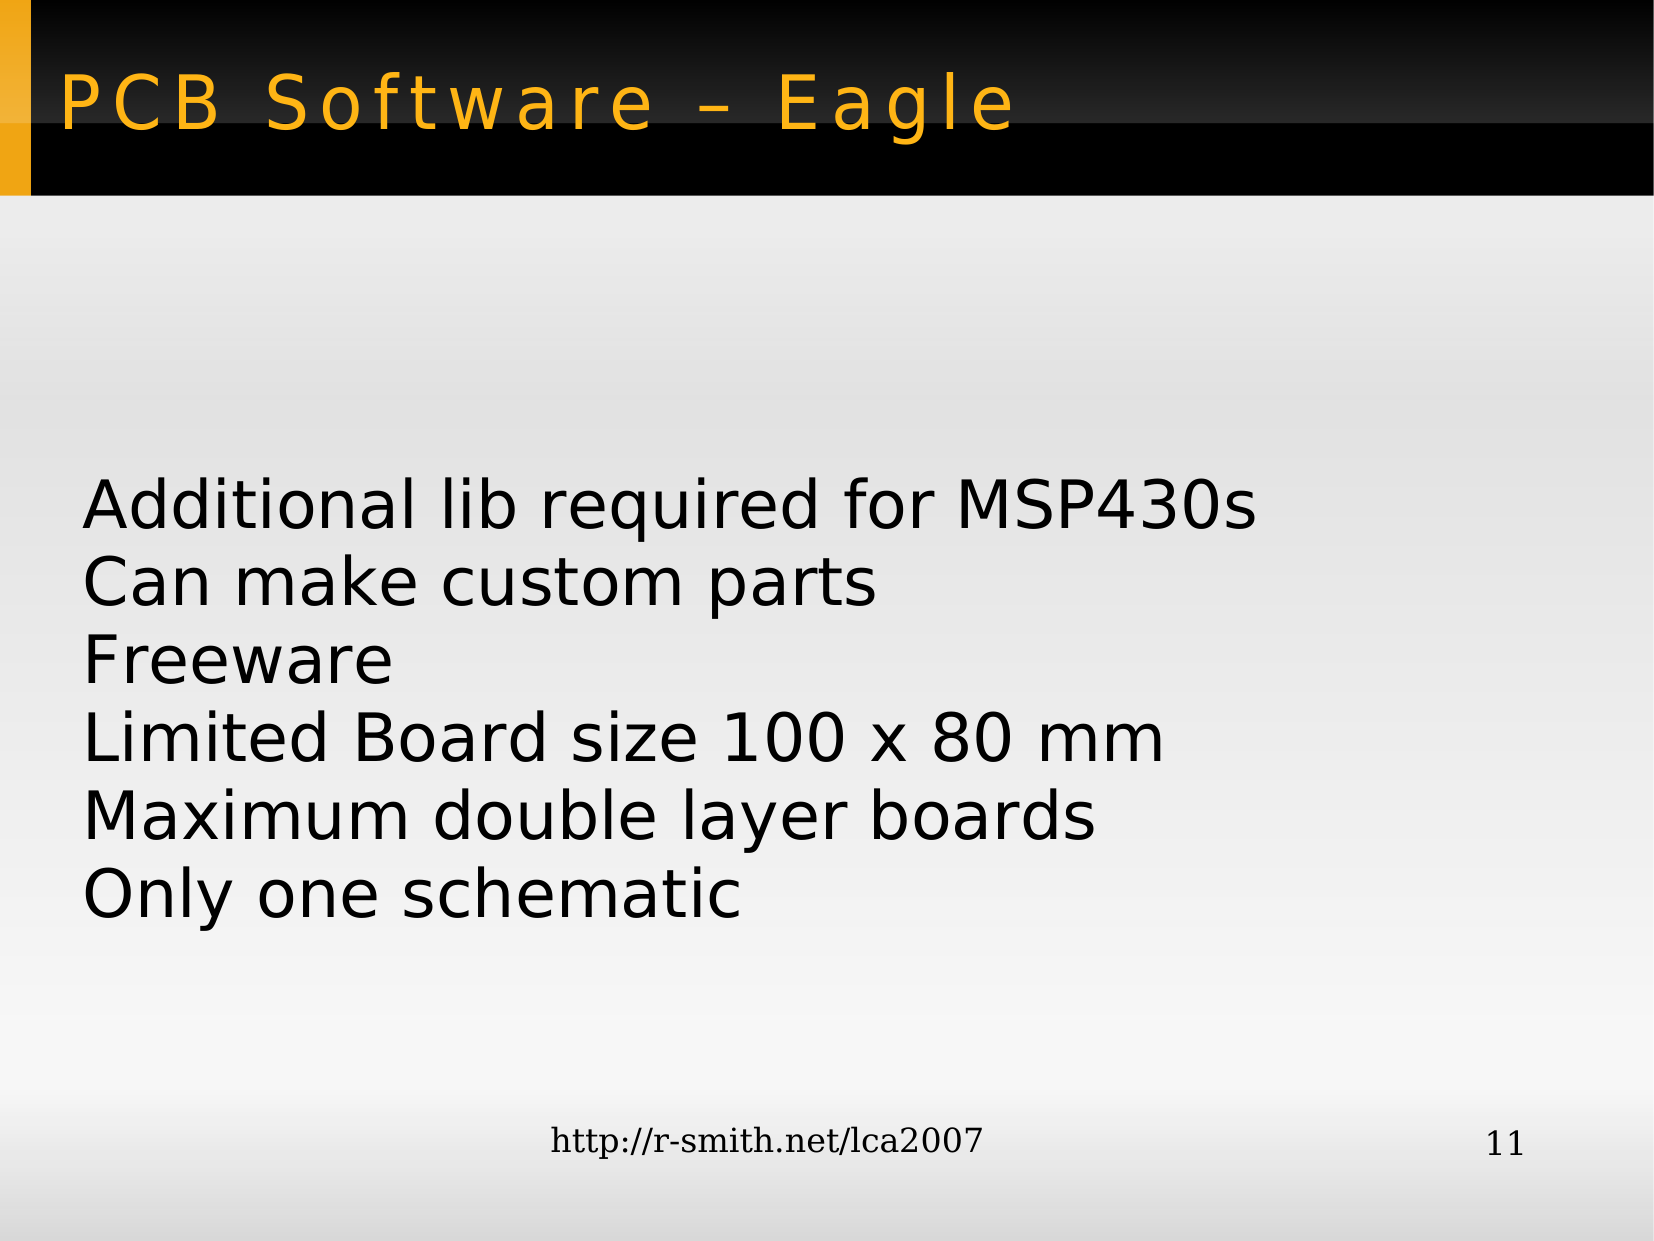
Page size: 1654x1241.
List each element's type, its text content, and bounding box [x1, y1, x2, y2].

picture [0, 0, 1654, 1241]
subtitle Additional lib required for MSP430s Can make custom parts Freeware Limited Board size 100 x 80 mm Maximum double layer boards Only one schematic [82, 290, 1300, 1109]
title PCB Software – Eagle [59, 29, 1270, 178]
